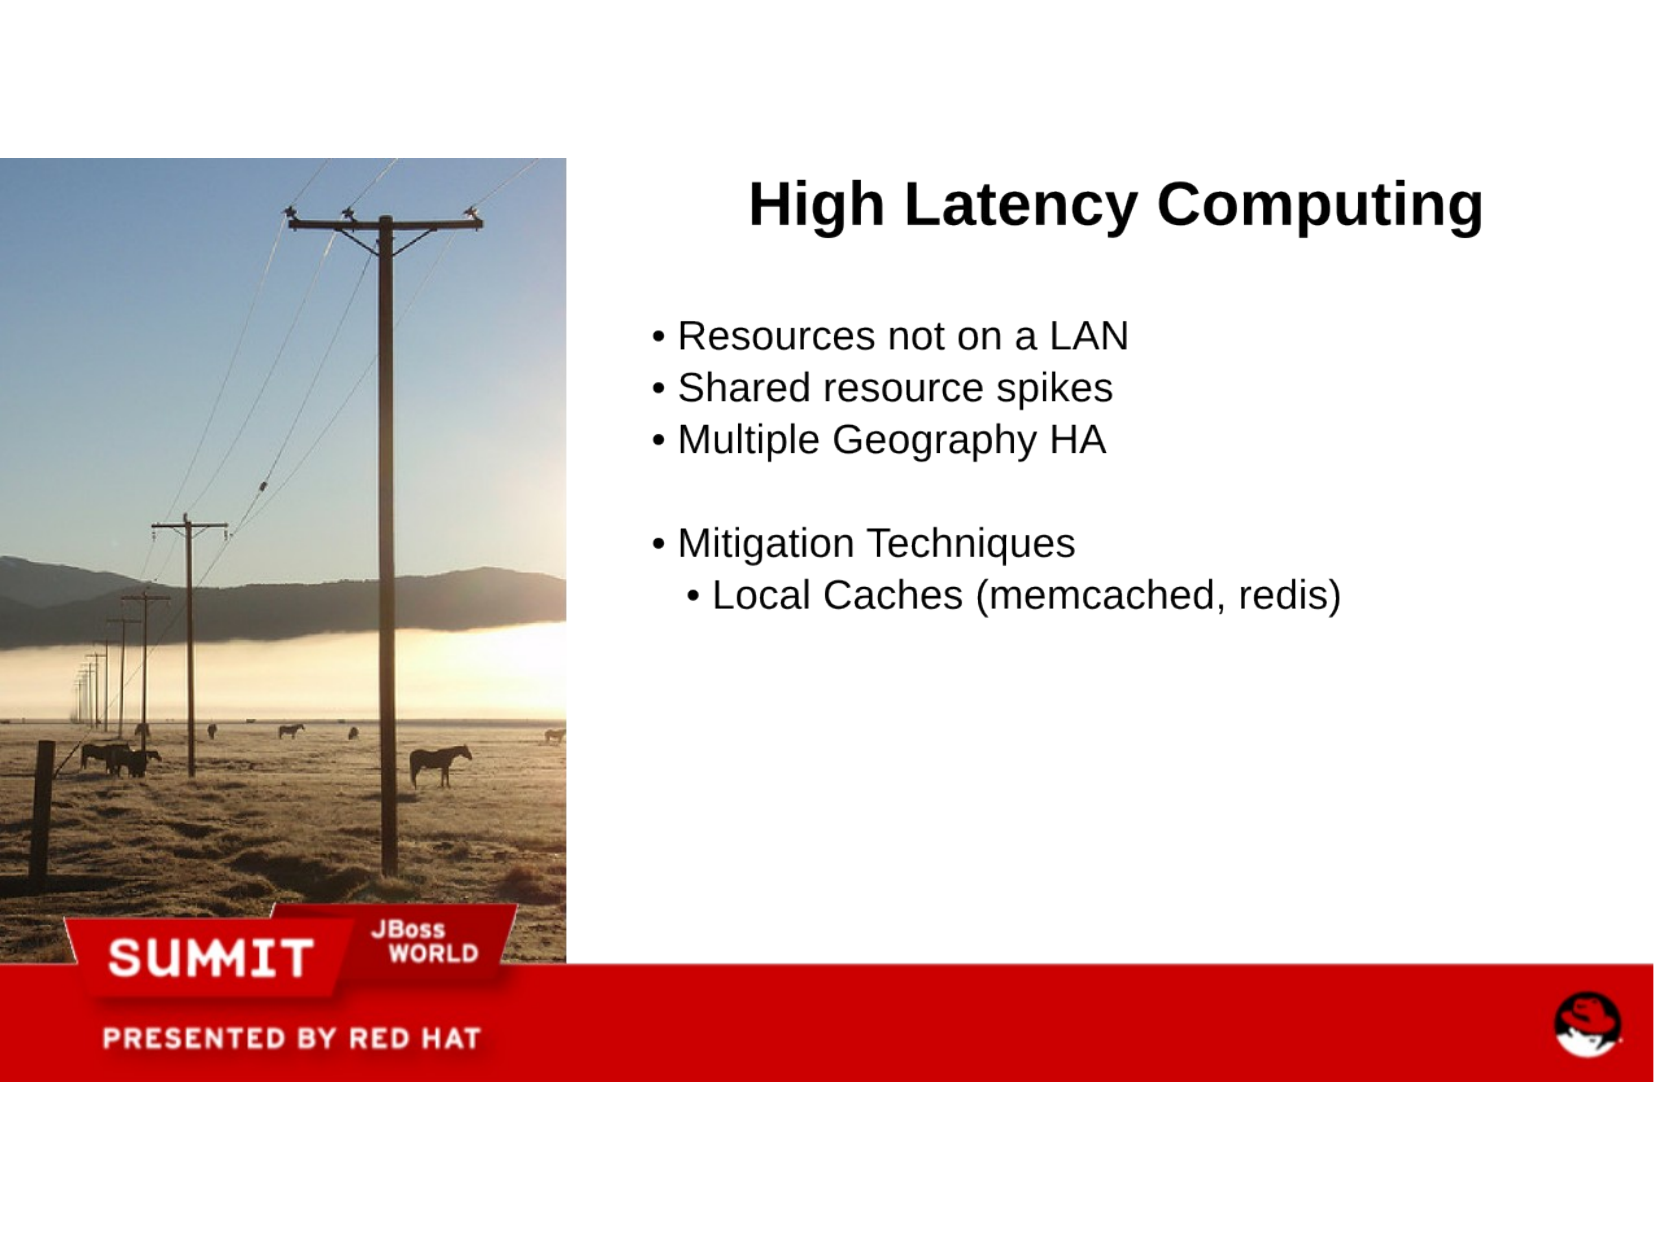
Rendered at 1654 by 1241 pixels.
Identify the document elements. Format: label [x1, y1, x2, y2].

picture [0, 158, 1654, 1083]
